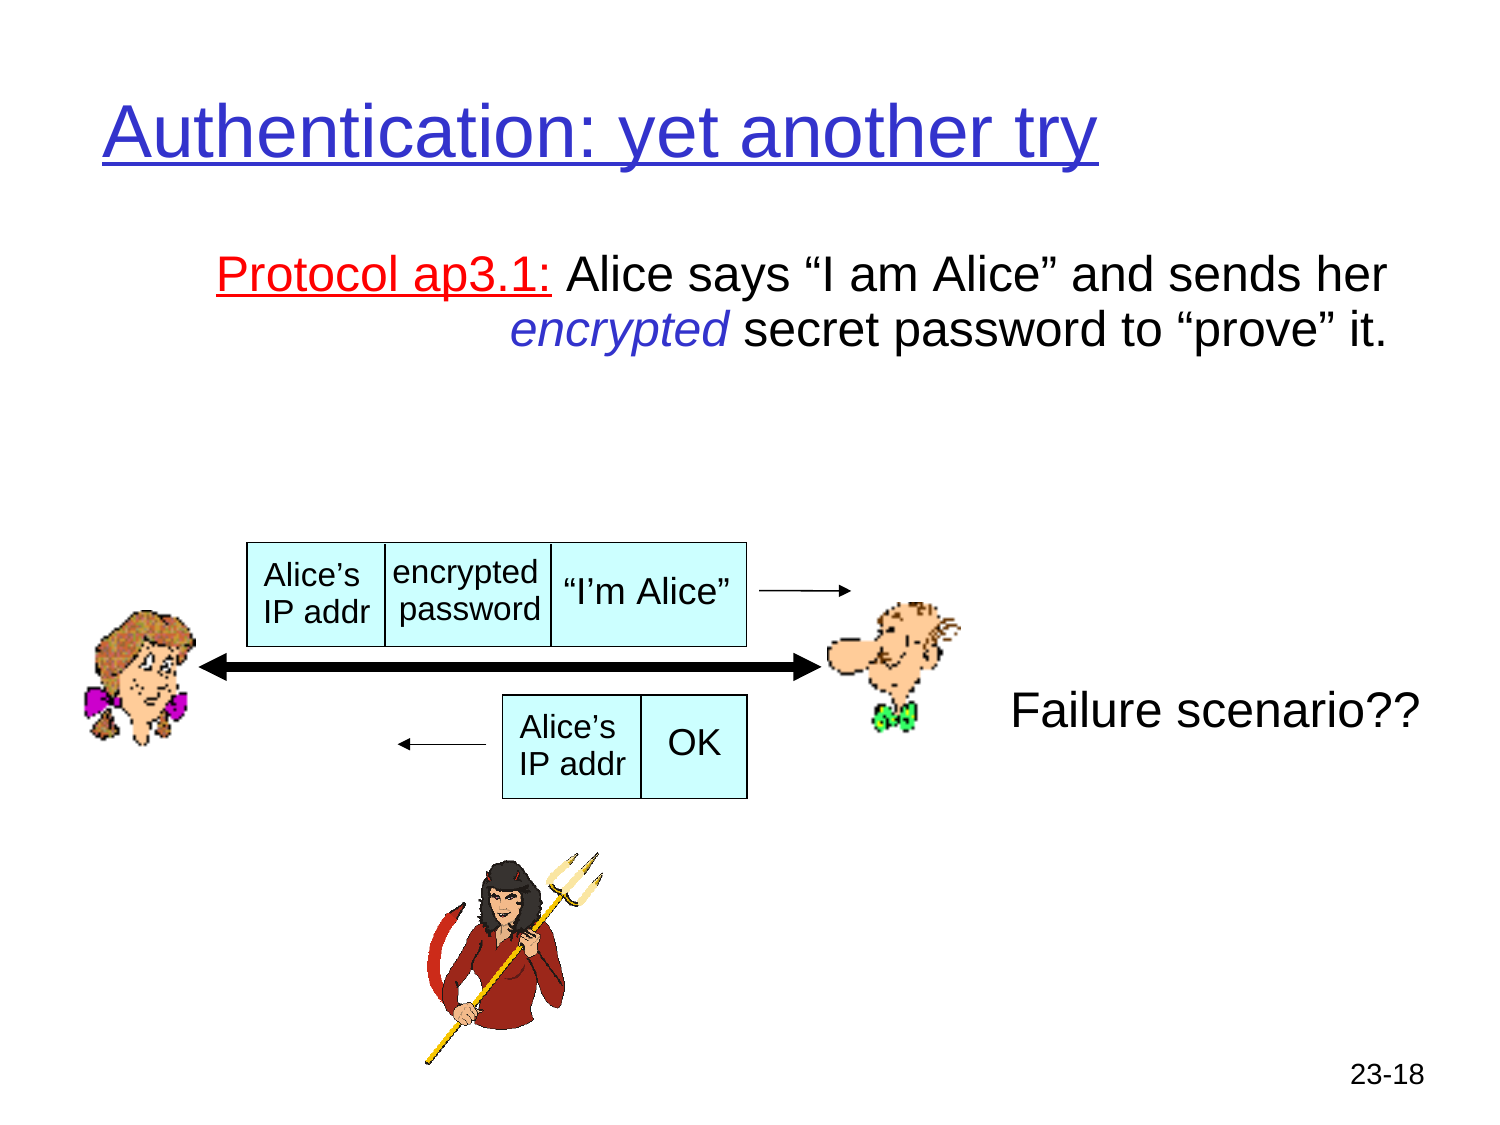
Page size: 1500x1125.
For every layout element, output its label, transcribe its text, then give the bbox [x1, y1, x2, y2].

text_box “I’m Alice” [563, 562, 745, 620]
text_box Protocol ap3.1: Alice says “I am Alice” and sends her encrypted secret password to “prove” it. [200, 238, 1404, 366]
text_box Failure scenario?? [995, 674, 1436, 746]
text_box [246, 542, 747, 647]
text_box Alice’s IP addr [504, 700, 640, 791]
text_box [502, 694, 747, 799]
text_box encrypted password [552, 546, 563, 636]
text_box Alice’s IP addr [248, 548, 384, 638]
picture [80, 610, 196, 752]
text_box OK [652, 714, 737, 772]
text_box encrypted password [377, 546, 550, 636]
picture [827, 602, 961, 739]
picture [425, 852, 603, 1065]
title Authentication: yet another try [87, 37, 1363, 225]
